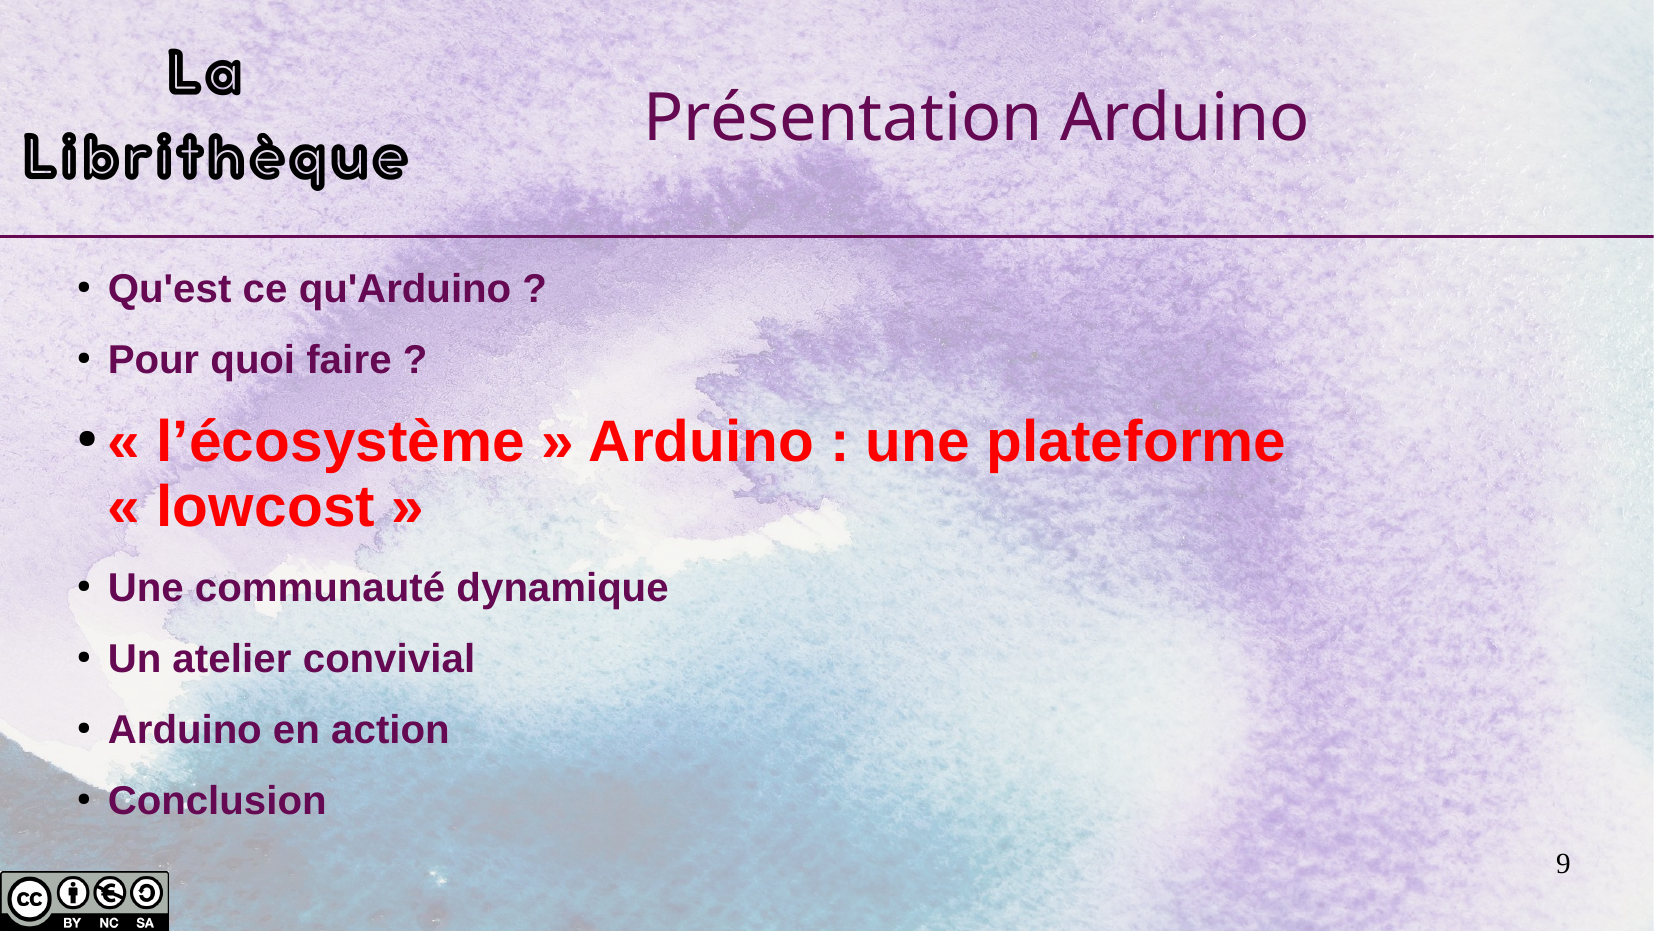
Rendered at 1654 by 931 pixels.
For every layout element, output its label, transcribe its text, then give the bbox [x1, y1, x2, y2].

picture [0, 871, 169, 931]
title Présentation Arduino [383, 37, 1571, 193]
list Qu'est ce qu'Arduino ? Pour quoi faire ? « l’écosystème » Arduino : une plateforme « lowcost » Une communauté dynamique Un atelier convivial Arduino en action Conclusion [76, 265, 1565, 827]
picture [4, 46, 383, 193]
